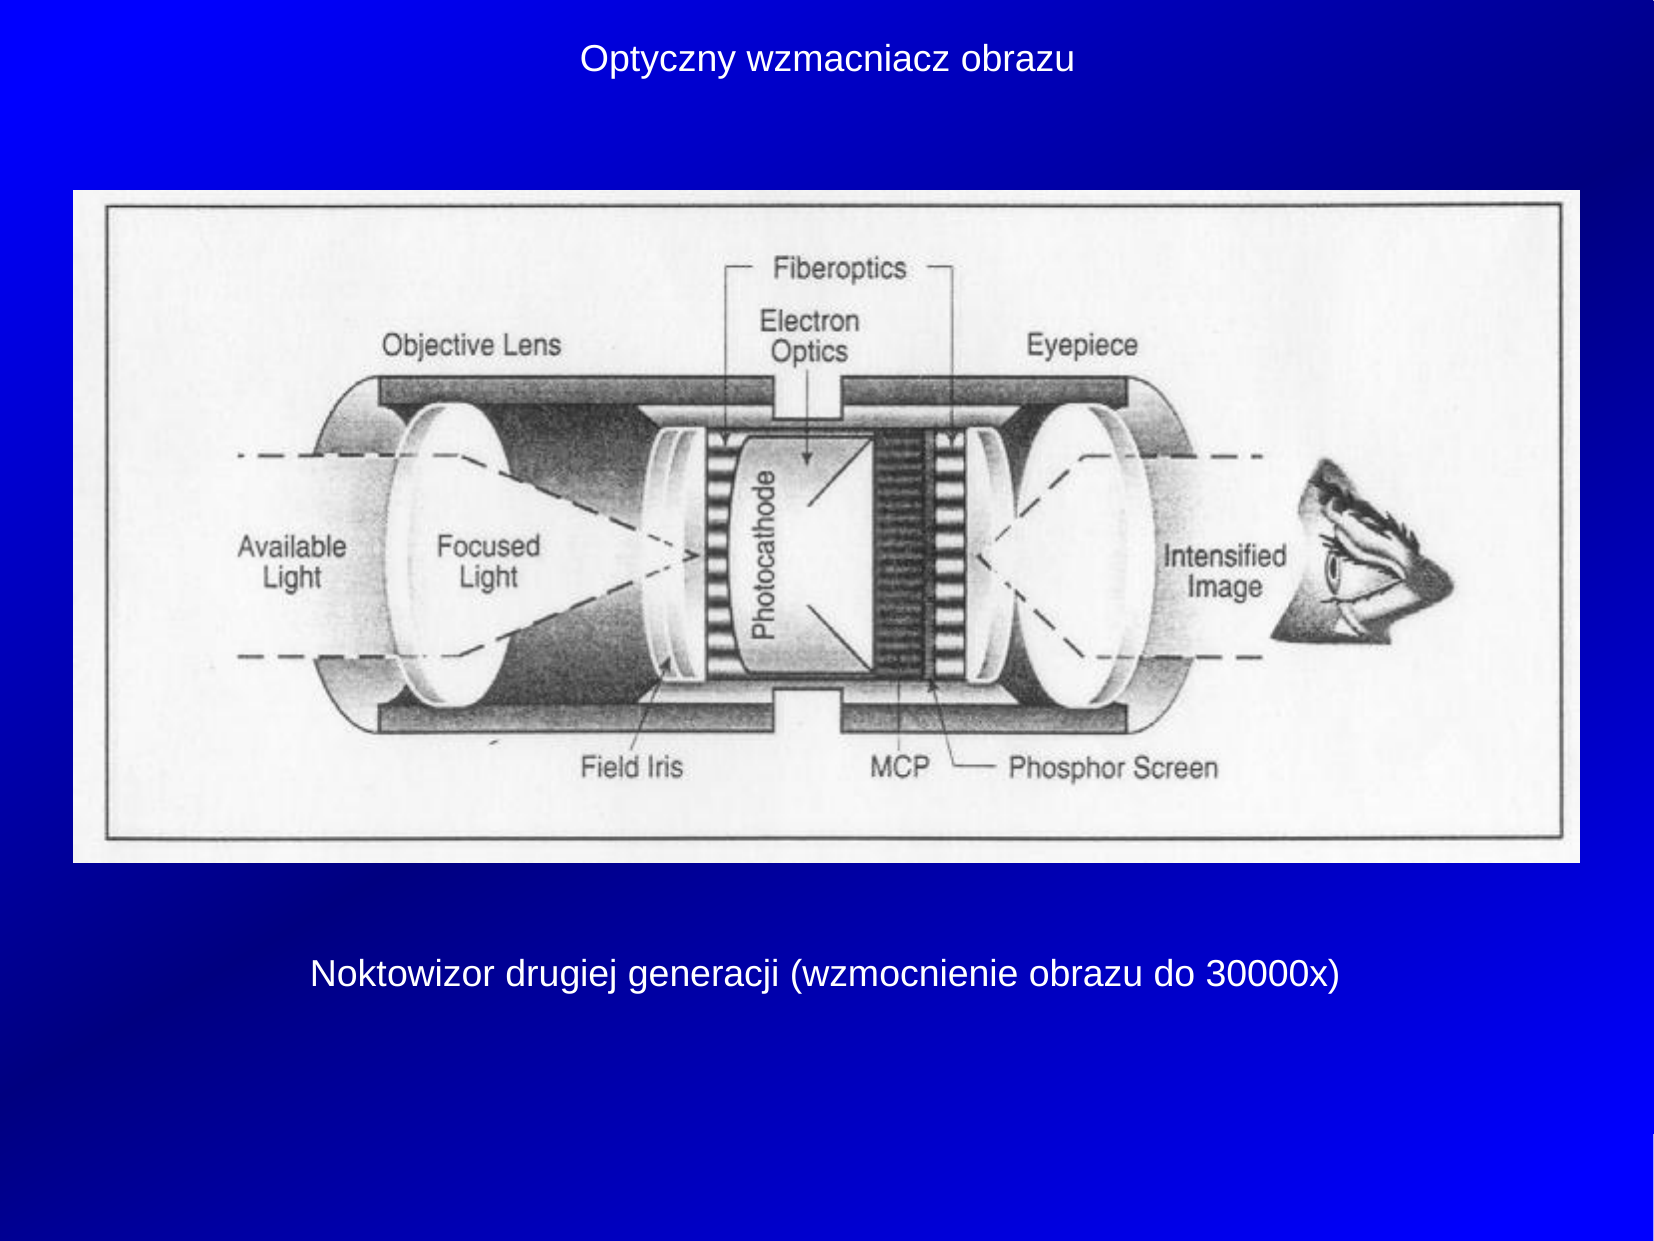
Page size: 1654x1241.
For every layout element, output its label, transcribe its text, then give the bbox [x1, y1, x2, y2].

text_box Noktowizor drugiej generacji (wzmocnienie obrazu do 30000x) [295, 944, 1356, 1002]
picture [73, 190, 1580, 863]
text_box Optyczny wzmacniacz obrazu [565, 29, 1091, 87]
